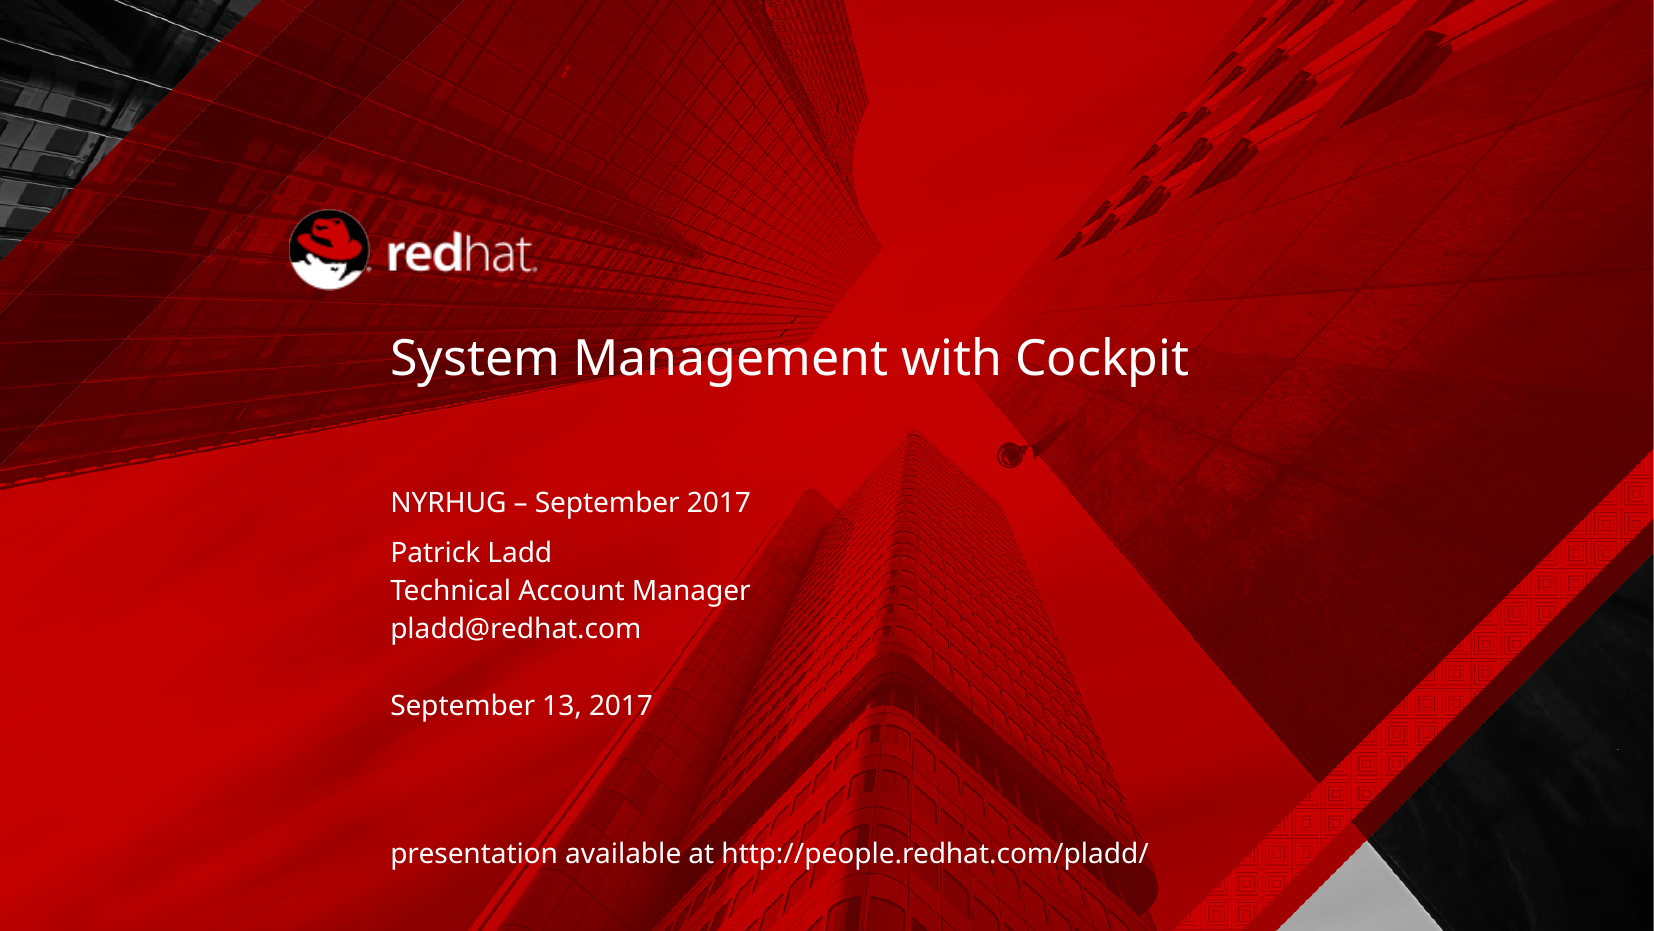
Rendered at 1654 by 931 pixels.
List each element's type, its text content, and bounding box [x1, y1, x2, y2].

picture [0, 0, 1654, 931]
title System Management with Cockpit [390, 321, 1351, 463]
list NYRHUG – September 2017 Patrick Ladd Technical Account Manager pladd@redhat.com September 13, 2017 presentation available at http://people.redhat.com/pladd/ [390, 482, 1351, 748]
